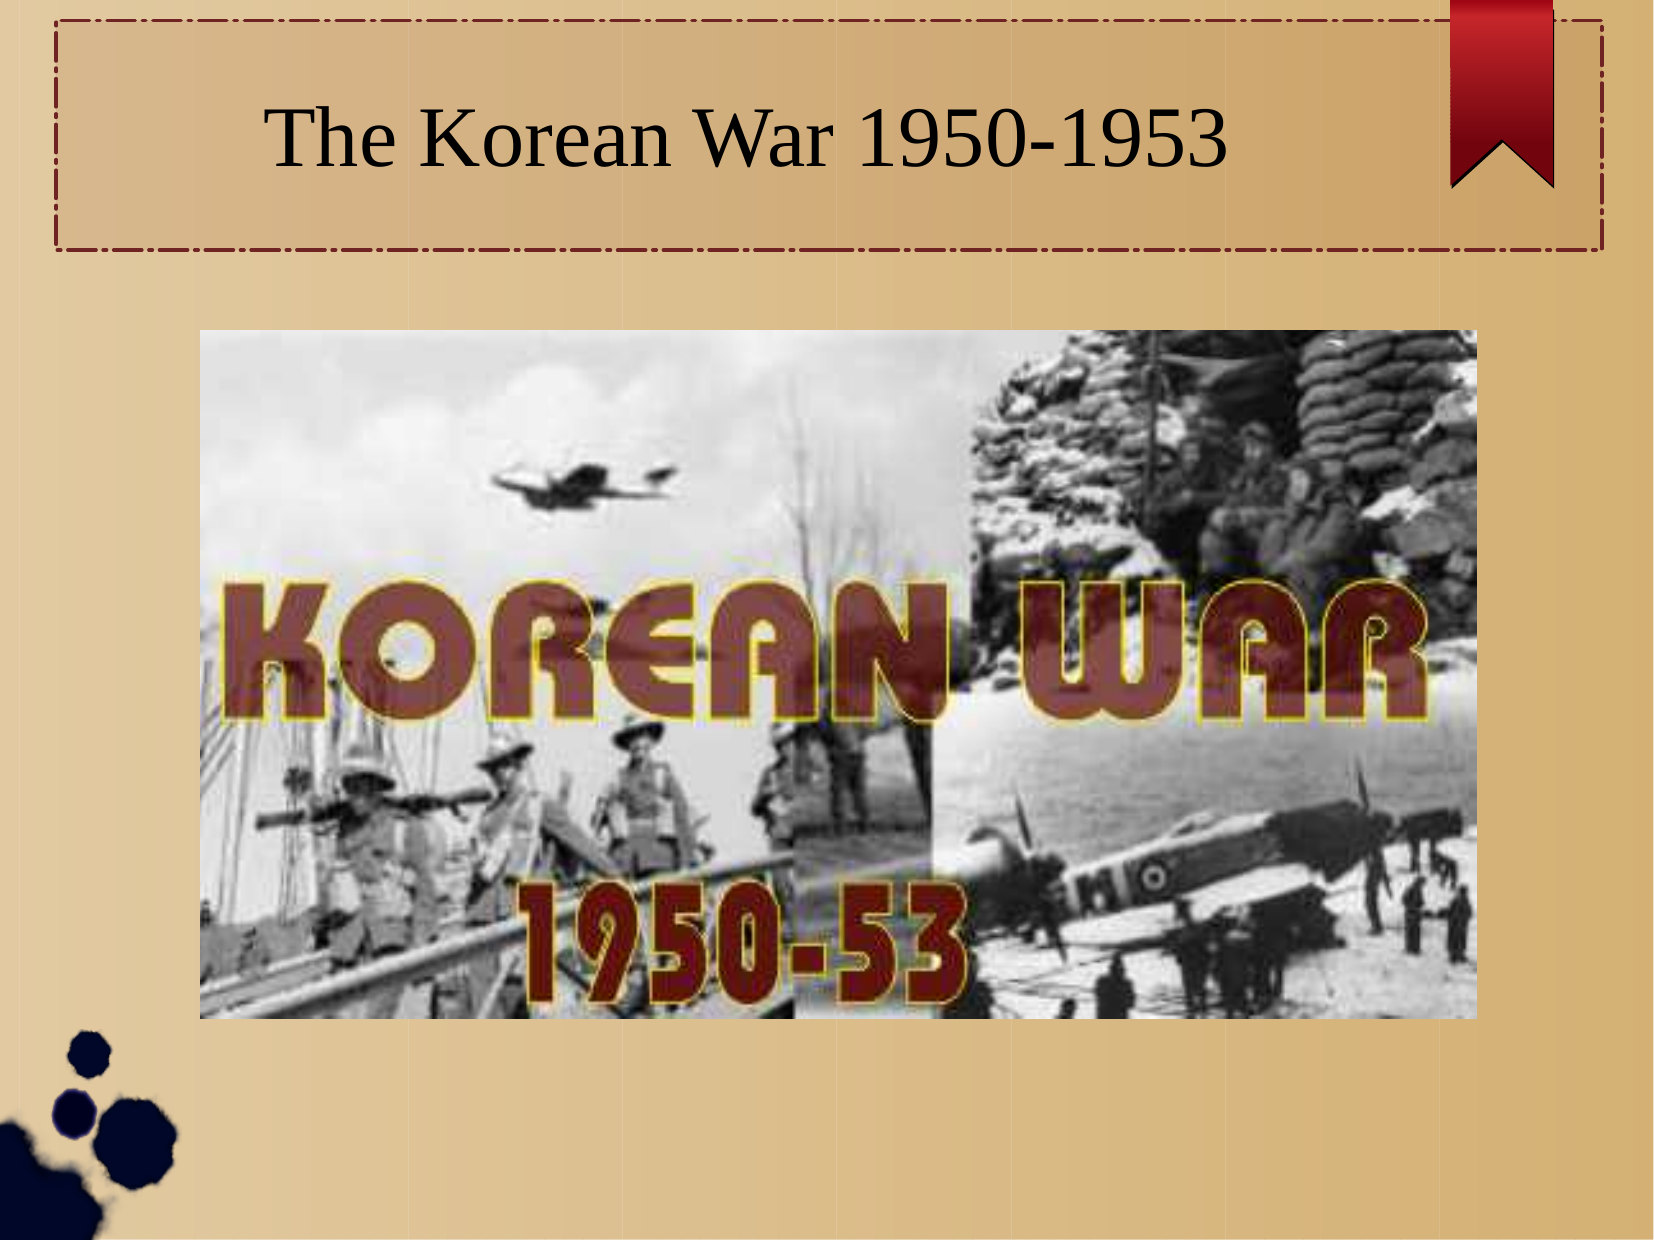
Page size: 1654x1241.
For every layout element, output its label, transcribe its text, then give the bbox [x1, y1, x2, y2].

title The Korean War 1950-1953 [82, 47, 1412, 229]
picture [200, 330, 1477, 1019]
